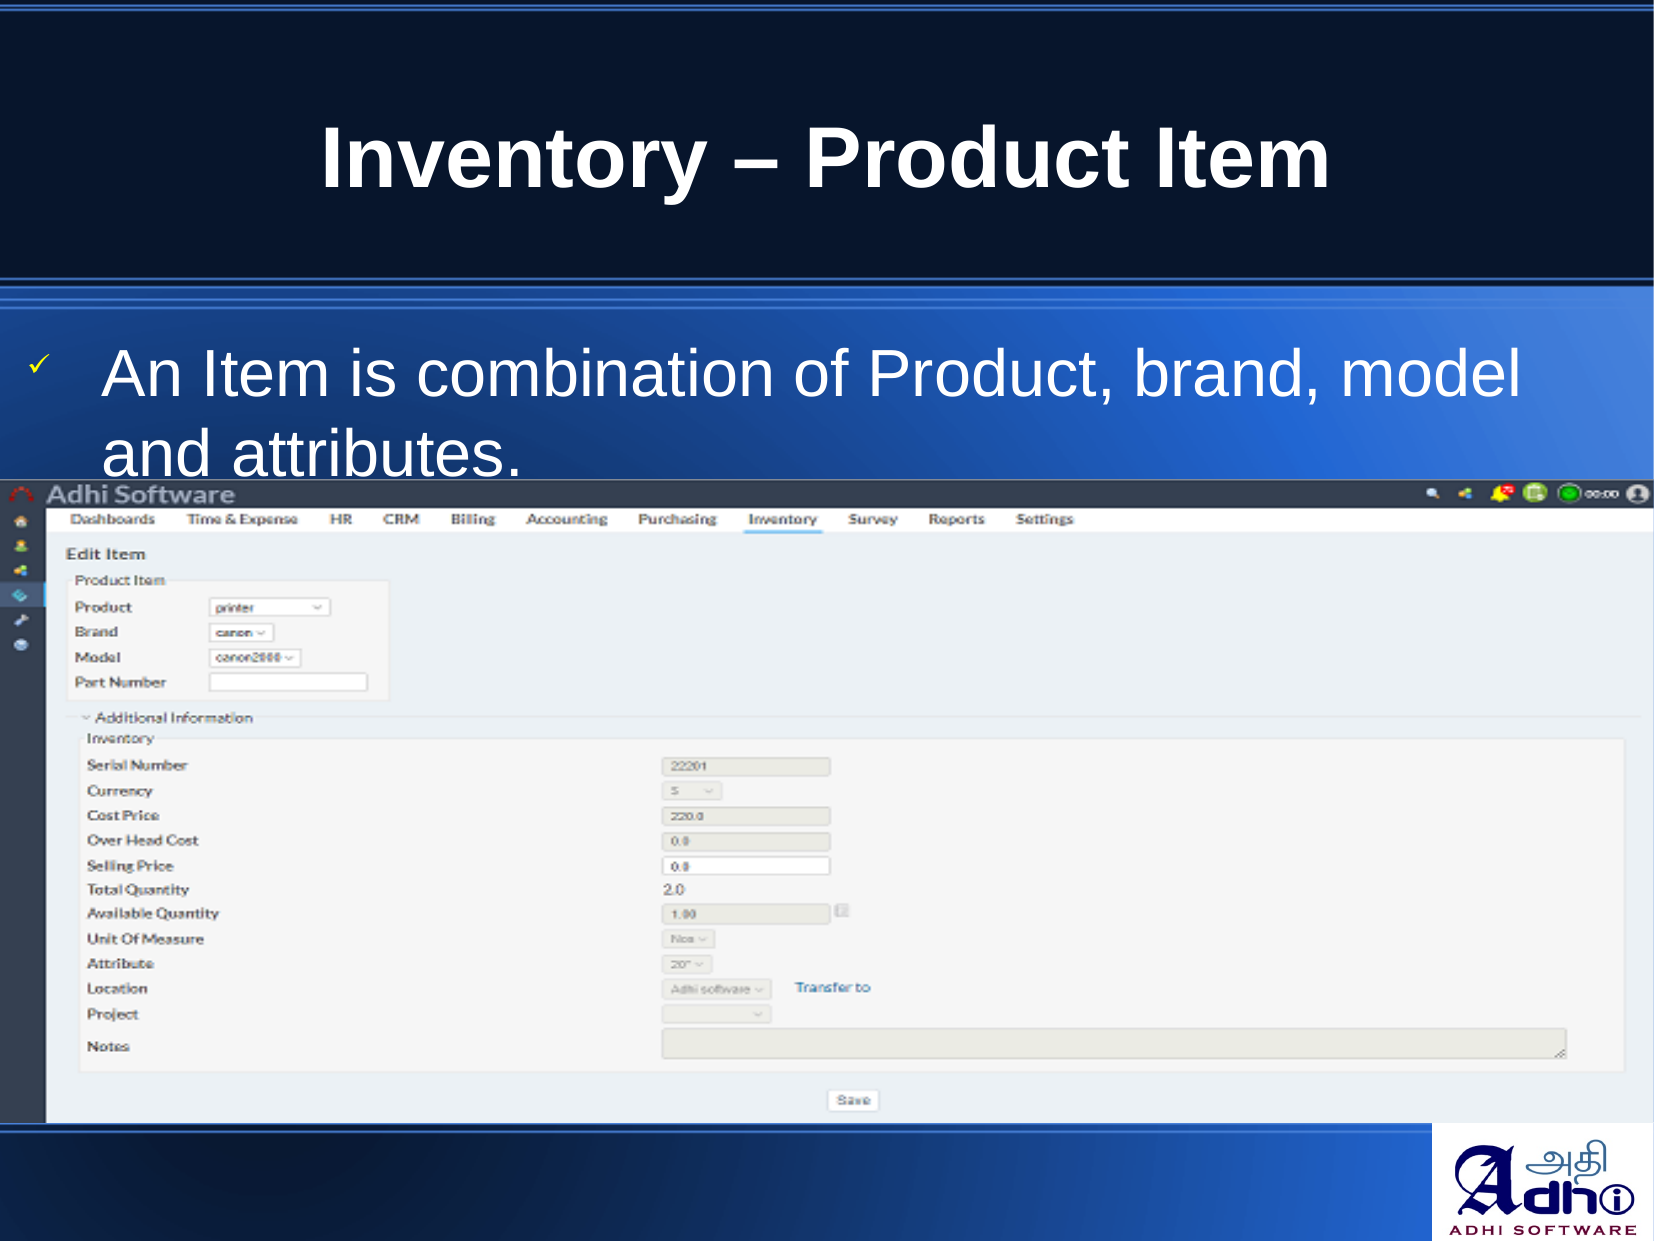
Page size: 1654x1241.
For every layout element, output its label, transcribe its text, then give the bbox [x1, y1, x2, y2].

list An Item is combination of Product, brand, model and attributes. [26, 330, 1575, 479]
picture [0, 0, 1654, 1241]
title Inventory – Product Item [82, 49, 1571, 257]
